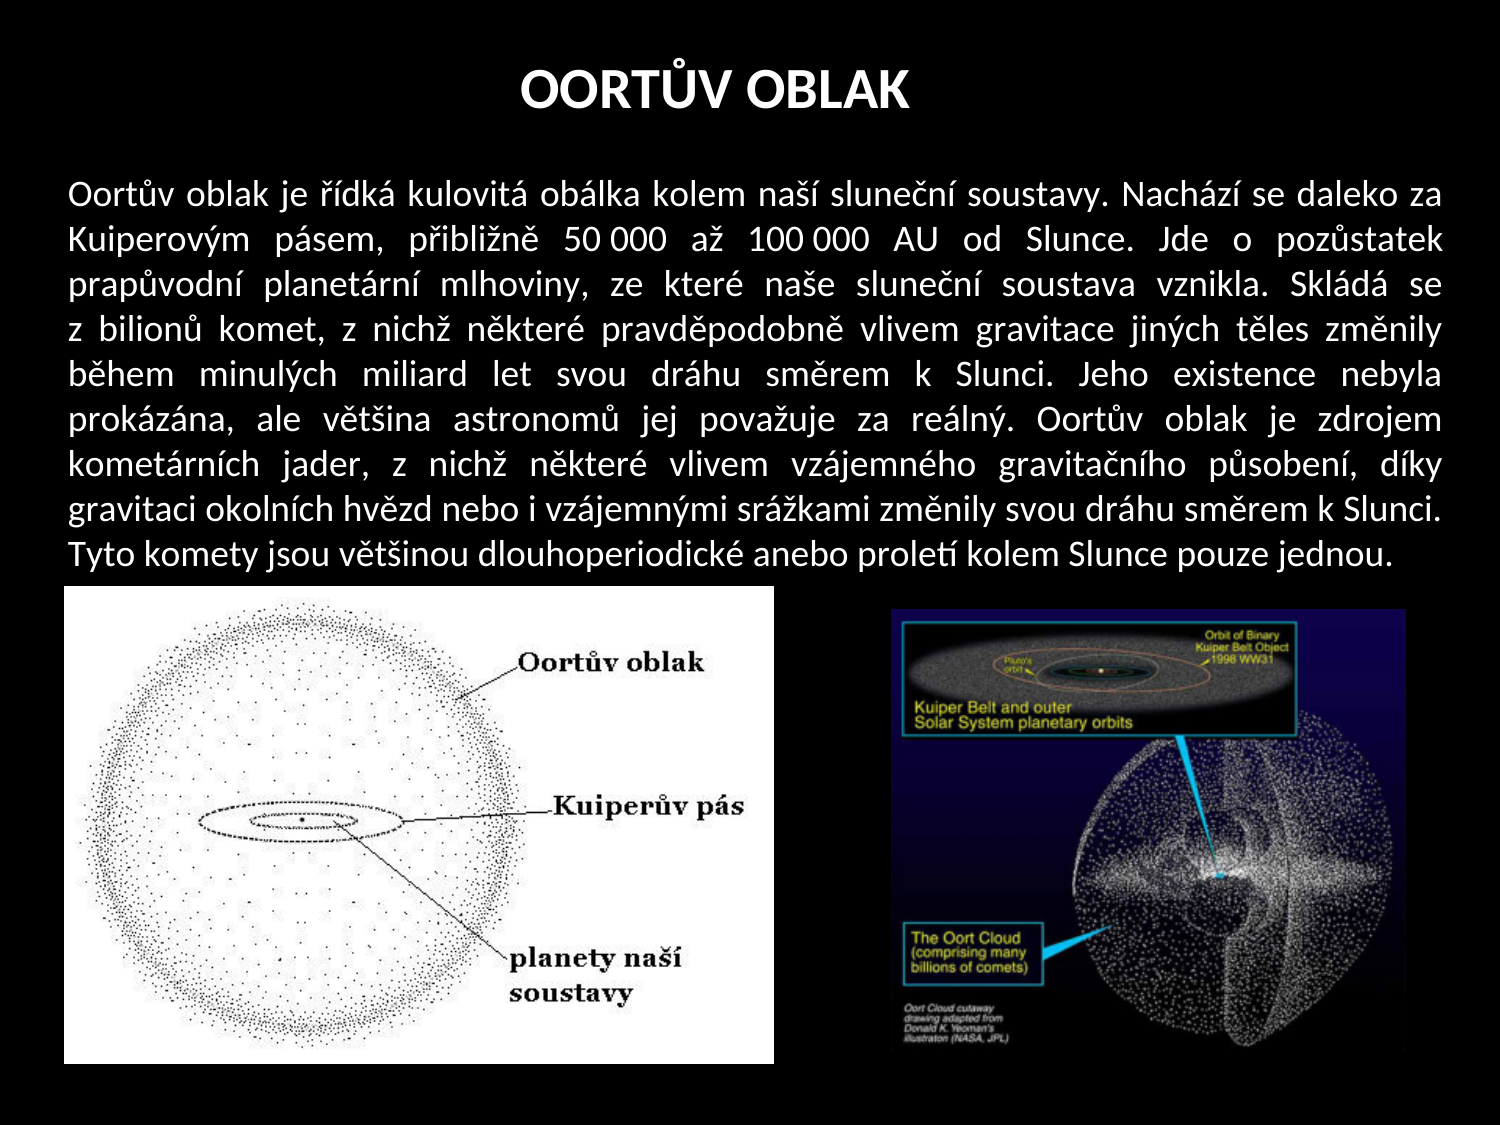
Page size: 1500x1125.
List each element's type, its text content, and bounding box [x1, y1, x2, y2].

picture [64, 586, 774, 1064]
picture [891, 609, 1406, 1051]
text_box Oortův oblak je řídká kulovitá obálka kolem naší sluneční soustavy. Nachází se daleko za Kuiperovým pásem, přibližně 50 000 až 100 000 AU od Slunce. Jde o pozůstatek prapůvodní planetární mlhoviny, ze které naše sluneční soustava vznikla. Skládá se z bilionů komet, z nichž některé pravděpodobně vlivem gravitace jiných těles změnily během minulých miliard let svou dráhu směrem k Slunci. Jeho existence nebyla prokázána, ale většina astronomů jej považuje za reálný. Oortův oblak je zdrojem kometárních jader, z nichž některé vlivem vzájemného gravitačního působení, díky gravitaci okolních hvězd nebo i vzájemnými srážkami změnily svou dráhu směrem k Slunci. Tyto komety jsou většinou dlouhoperiodické anebo proletí kolem Slunce pouze jednou. [53, 160, 1459, 582]
text_box OORTŮV OBLAK [505, 42, 926, 129]
